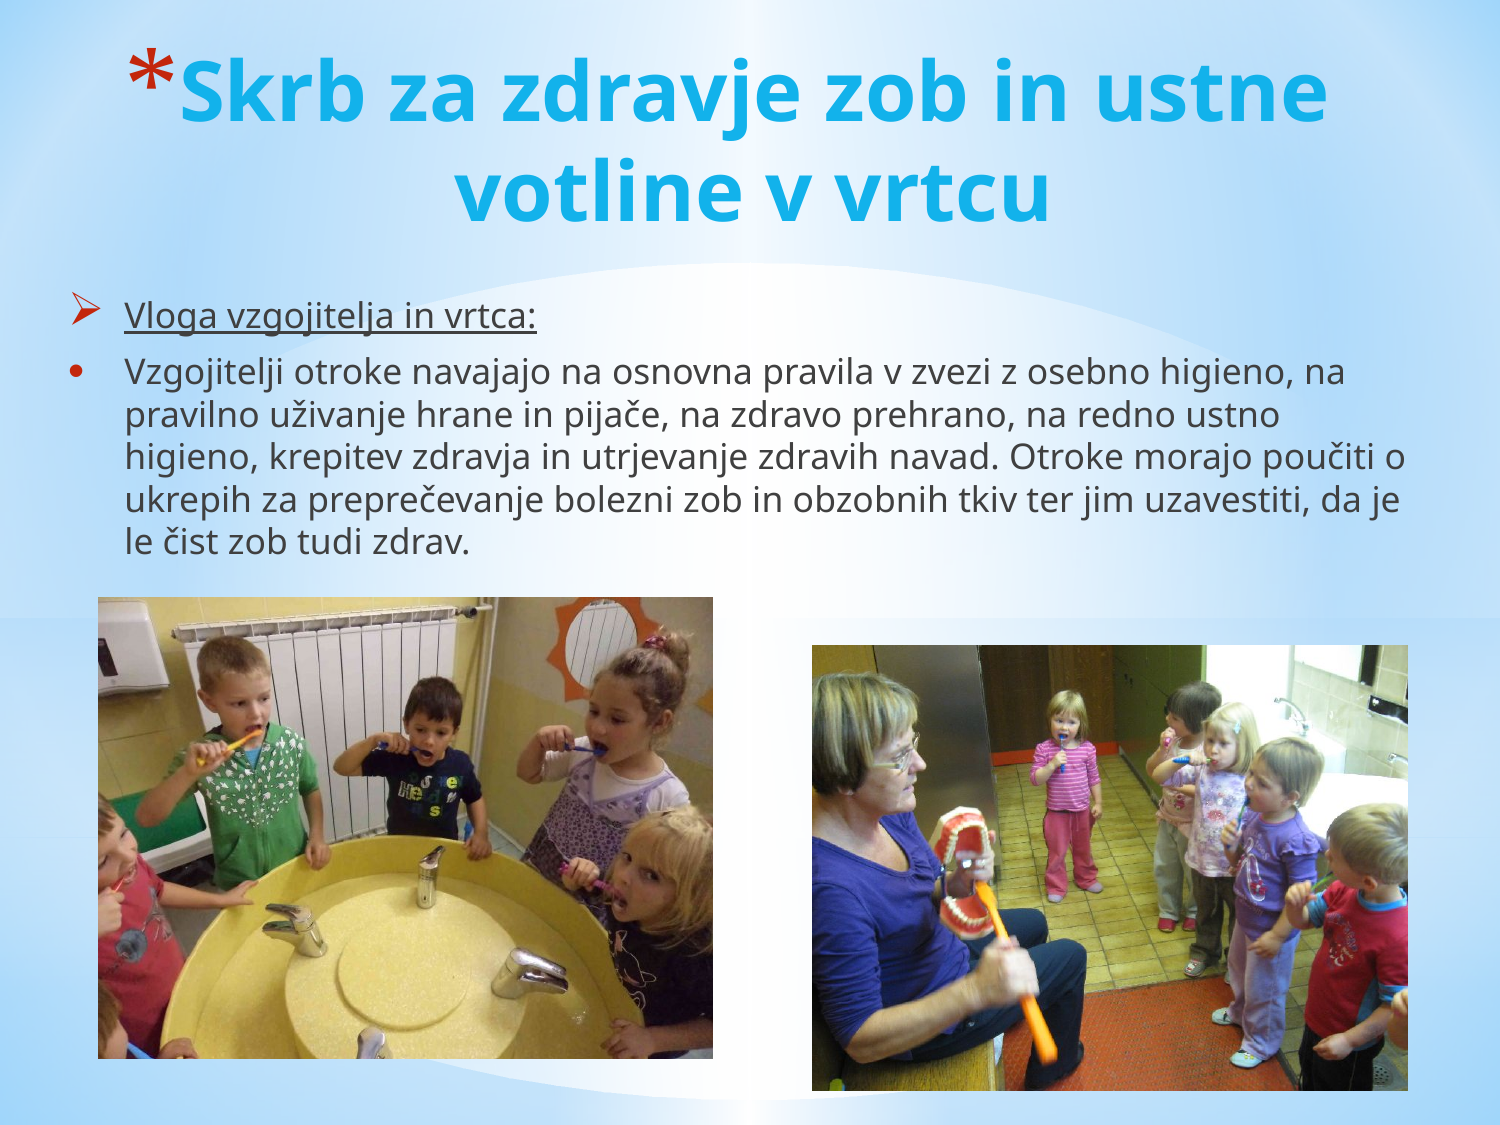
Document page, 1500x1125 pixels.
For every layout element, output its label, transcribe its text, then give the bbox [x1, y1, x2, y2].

title Skrb za zdravje zob in ustne votline v vrtcu [101, 31, 1355, 256]
list Vloga vzgojitelja in vrtca: Vzgojitelji otroke navajajo na osnovna pravila v zvezi z osebno higieno, na pravilno uživanje hrane in pijače, na zdravo prehrano, na redno ustno higieno, krepitev zdravja in utrjevanje zdravih navad. Otroke morajo poučiti o ukrepih za preprečevanje bolezni zob in obzobnih tkiv ter jim uzavestiti, da je le čist zob tudi zdrav. [53, 285, 1424, 856]
picture [812, 645, 1408, 1091]
picture [98, 597, 713, 1059]
